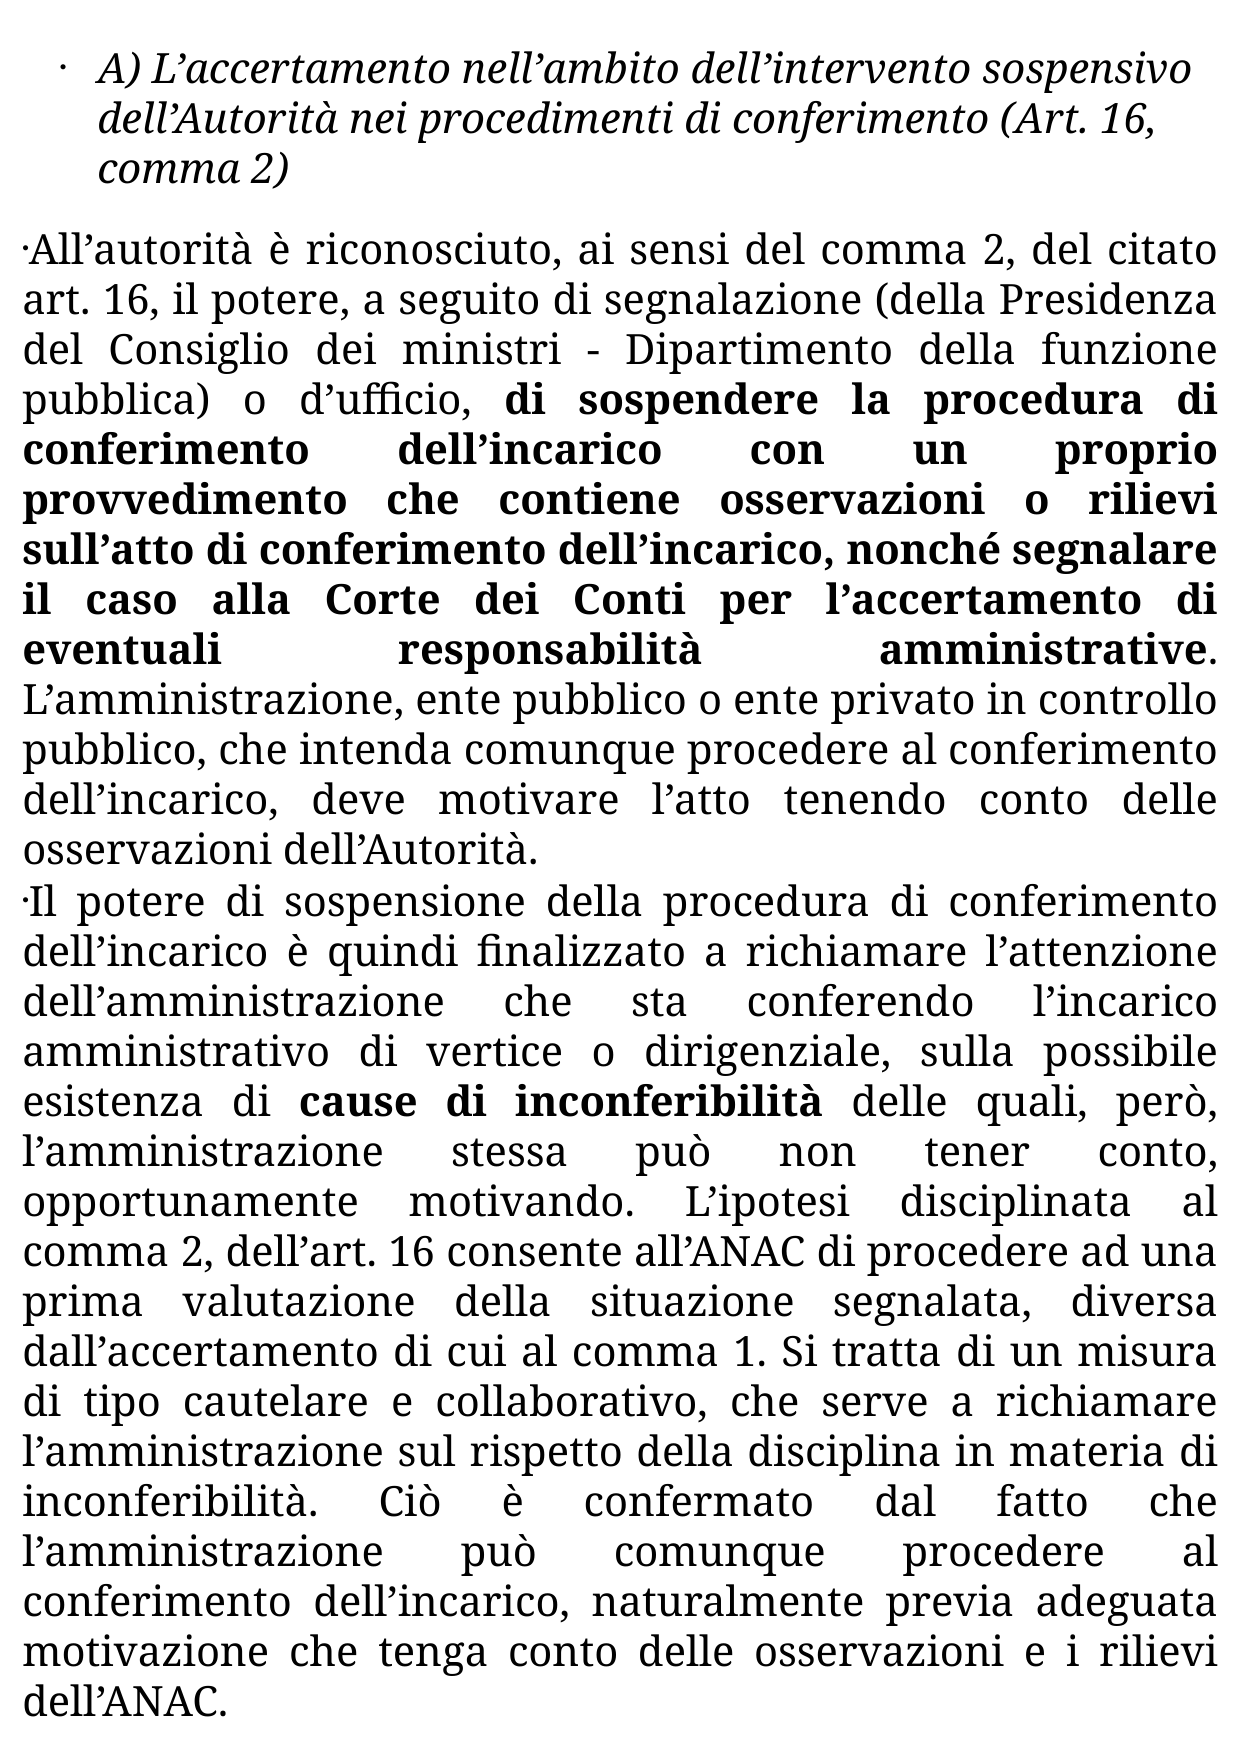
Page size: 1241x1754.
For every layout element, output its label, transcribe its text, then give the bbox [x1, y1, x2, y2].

list A) L’accertamento nell’ambito dell’intervento sospensivo dell’Autorità nei procedimenti di conferimento (Art. 16, comma 2) All’autorità è riconosciuto, ai sensi del comma 2, del citato art. 16, il potere, a seguito di segnalazione (della Presidenza del Consiglio dei ministri - Dipartimento della funzione pubblica) o d’ufficio, di sospendere la procedura di conferimento dell’incarico con un proprio provvedimento che contiene osservazioni o rilievi sull’atto di conferimento dell’incarico, nonché segnalare il caso alla Corte dei Conti per l’accertamento di eventuali responsabilità amministrative. L’amministrazione, ente pubblico o ente privato in controllo pubblico, che intenda comunque procedere al conferimento dell’incarico, deve motivare l’atto tenendo conto delle osservazioni dell’Autorità. Il potere di sospensione della procedura di conferimento dell’incarico è quindi finalizzato a richiamare l’attenzione dell’amministrazione che sta conferendo l’incarico amministrativo di vertice o dirigenziale, sulla possibile esistenza di cause di inconferibilità delle quali, però, l’amministrazione stessa può non tener conto, opportunamente motivando. L’ipotesi disciplinata al comma 2, dell’art. 16 consente all’ANAC di procedere ad una prima valutazione della situazione segnalata, diversa dall’accertamento di cui al comma 1. Si tratta di un misura di tipo cautelare e collaborativo, che serve a richiamare l’amministrazione sul rispetto della disciplina in materia di inconferibilità. Ciò è confermato dal fatto che l’amministrazione può comunque procedere al conferimento dell’incarico, naturalmente previa adeguata motivazione che tenga conto delle osservazioni e i rilievi dell’ANAC. [0, 34, 1241, 1655]
